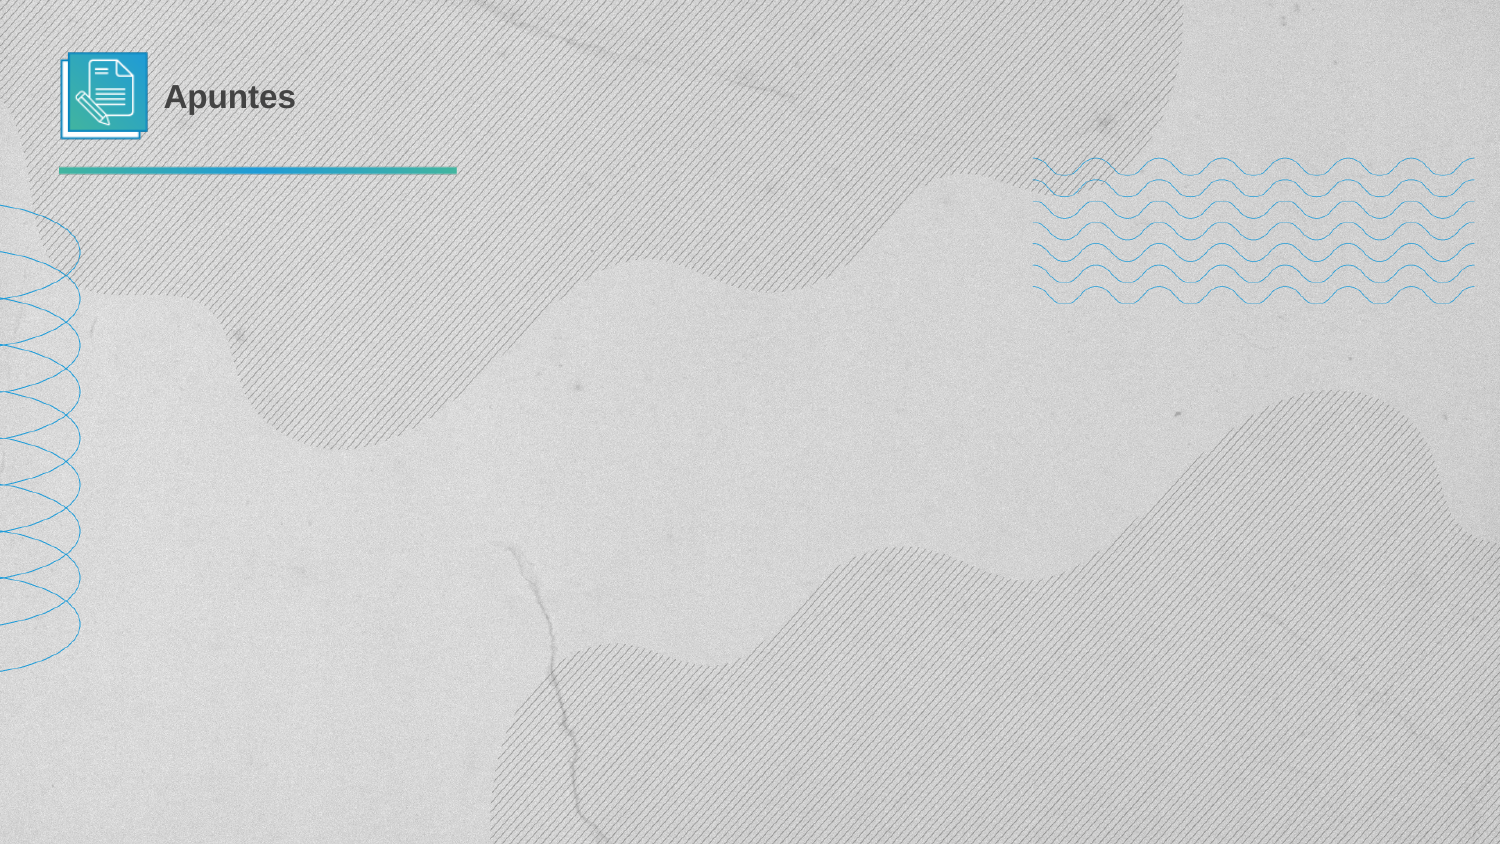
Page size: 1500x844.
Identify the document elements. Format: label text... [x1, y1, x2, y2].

text_box Apuntes [149, 60, 324, 131]
picture [0, 0, 1500, 844]
